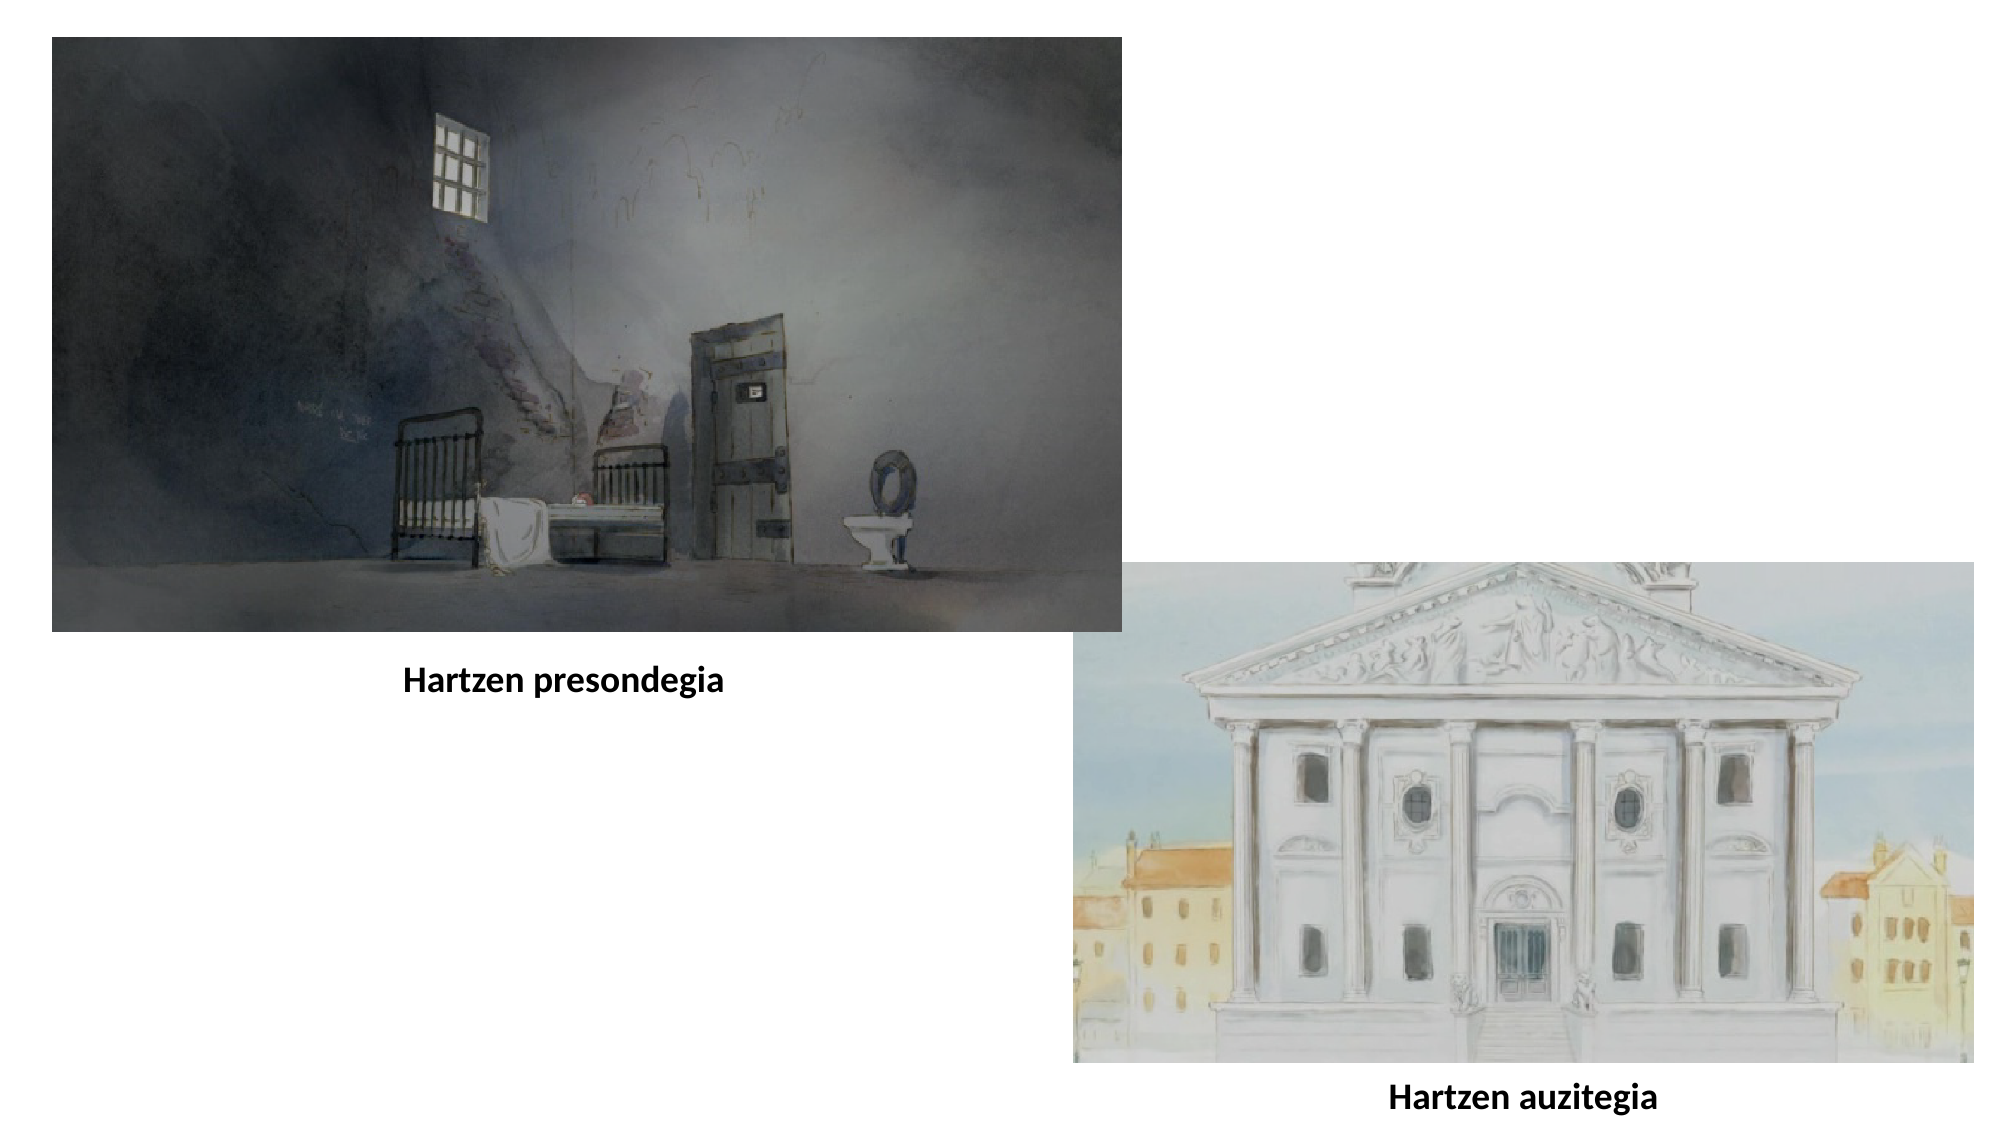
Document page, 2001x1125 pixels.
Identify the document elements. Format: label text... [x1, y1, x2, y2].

text_box Hartzen auzitegia [1302, 1064, 1746, 1125]
picture [52, 37, 1974, 1063]
text_box Hartzen presondegia [388, 647, 786, 708]
